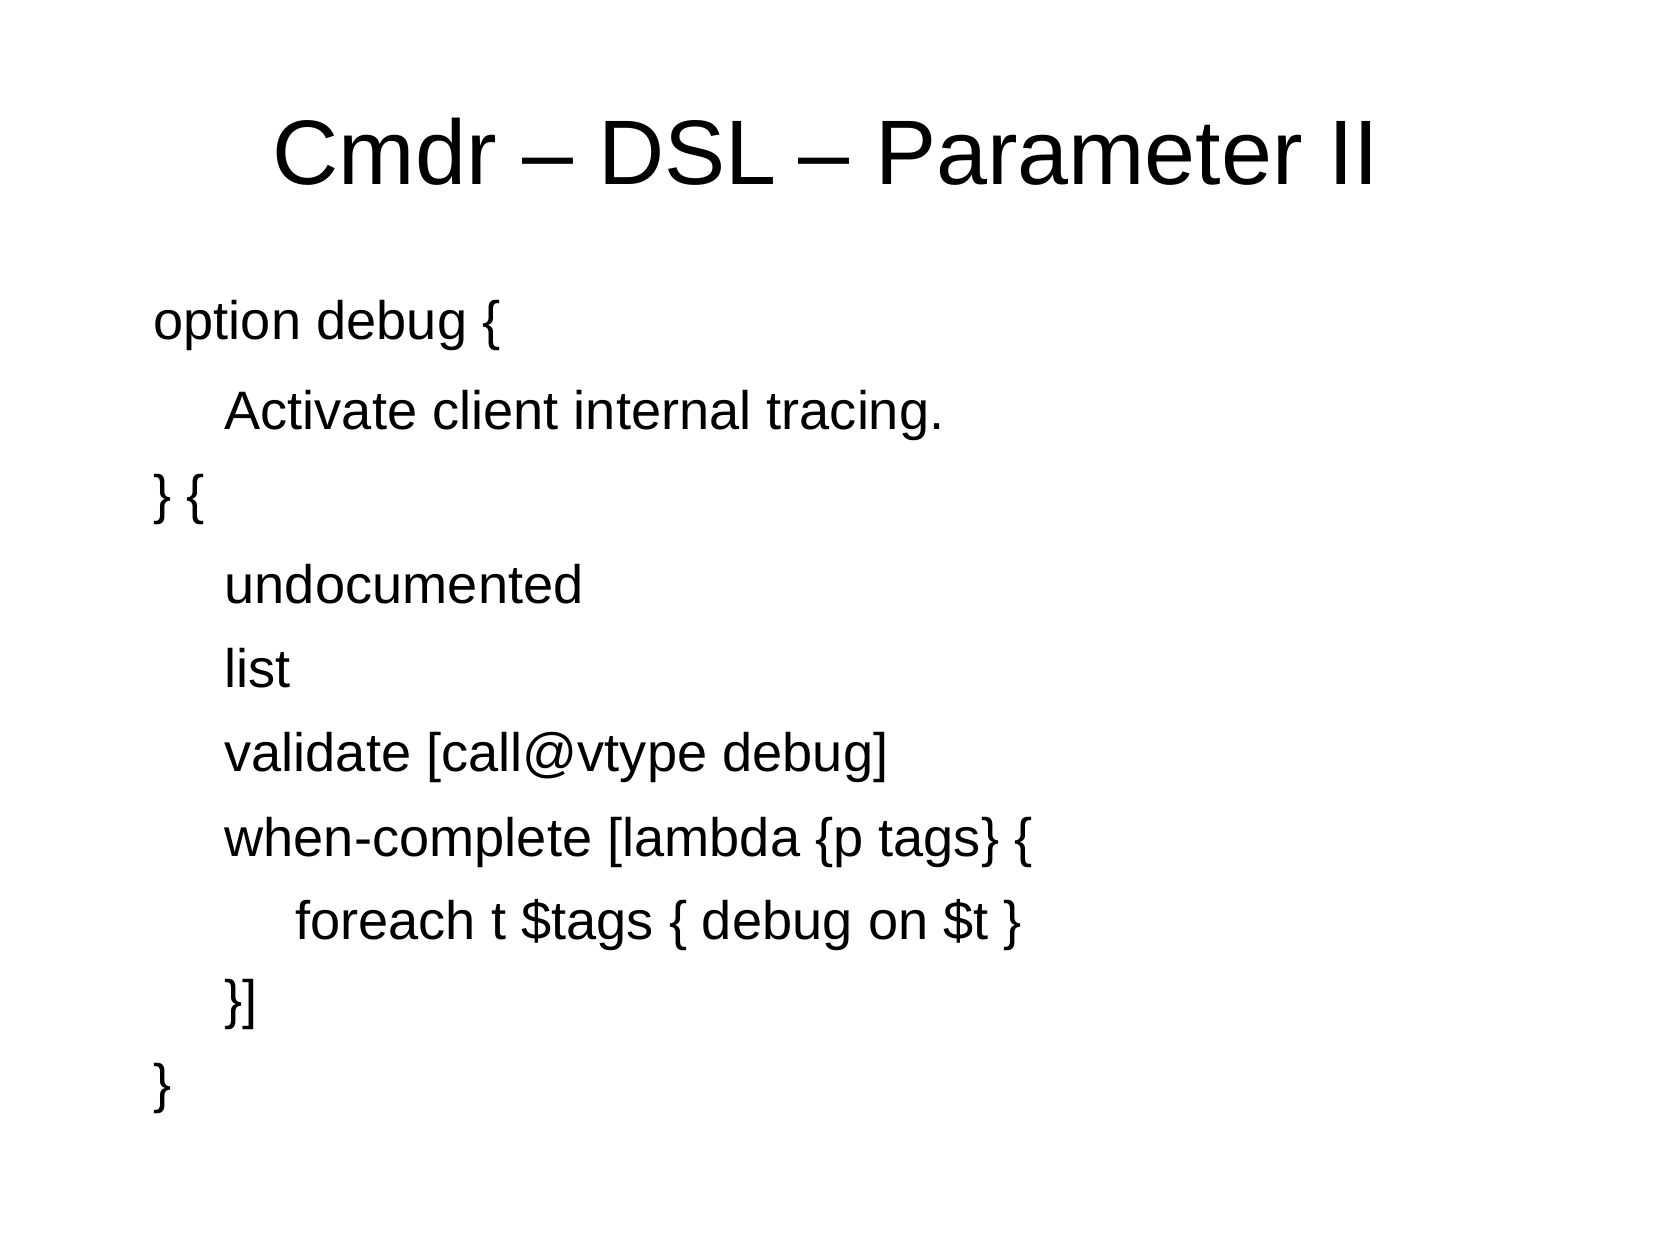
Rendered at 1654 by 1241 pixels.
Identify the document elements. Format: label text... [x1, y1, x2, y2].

list option debug { Activate client internal tracing. } { undocumented list validate [call@vtype debug] when-complete [lambda {p tags} { foreach t $tags { debug on $t } }] } [82, 290, 1571, 1115]
title Cmdr – DSL – Parameter II [82, 56, 1571, 250]
